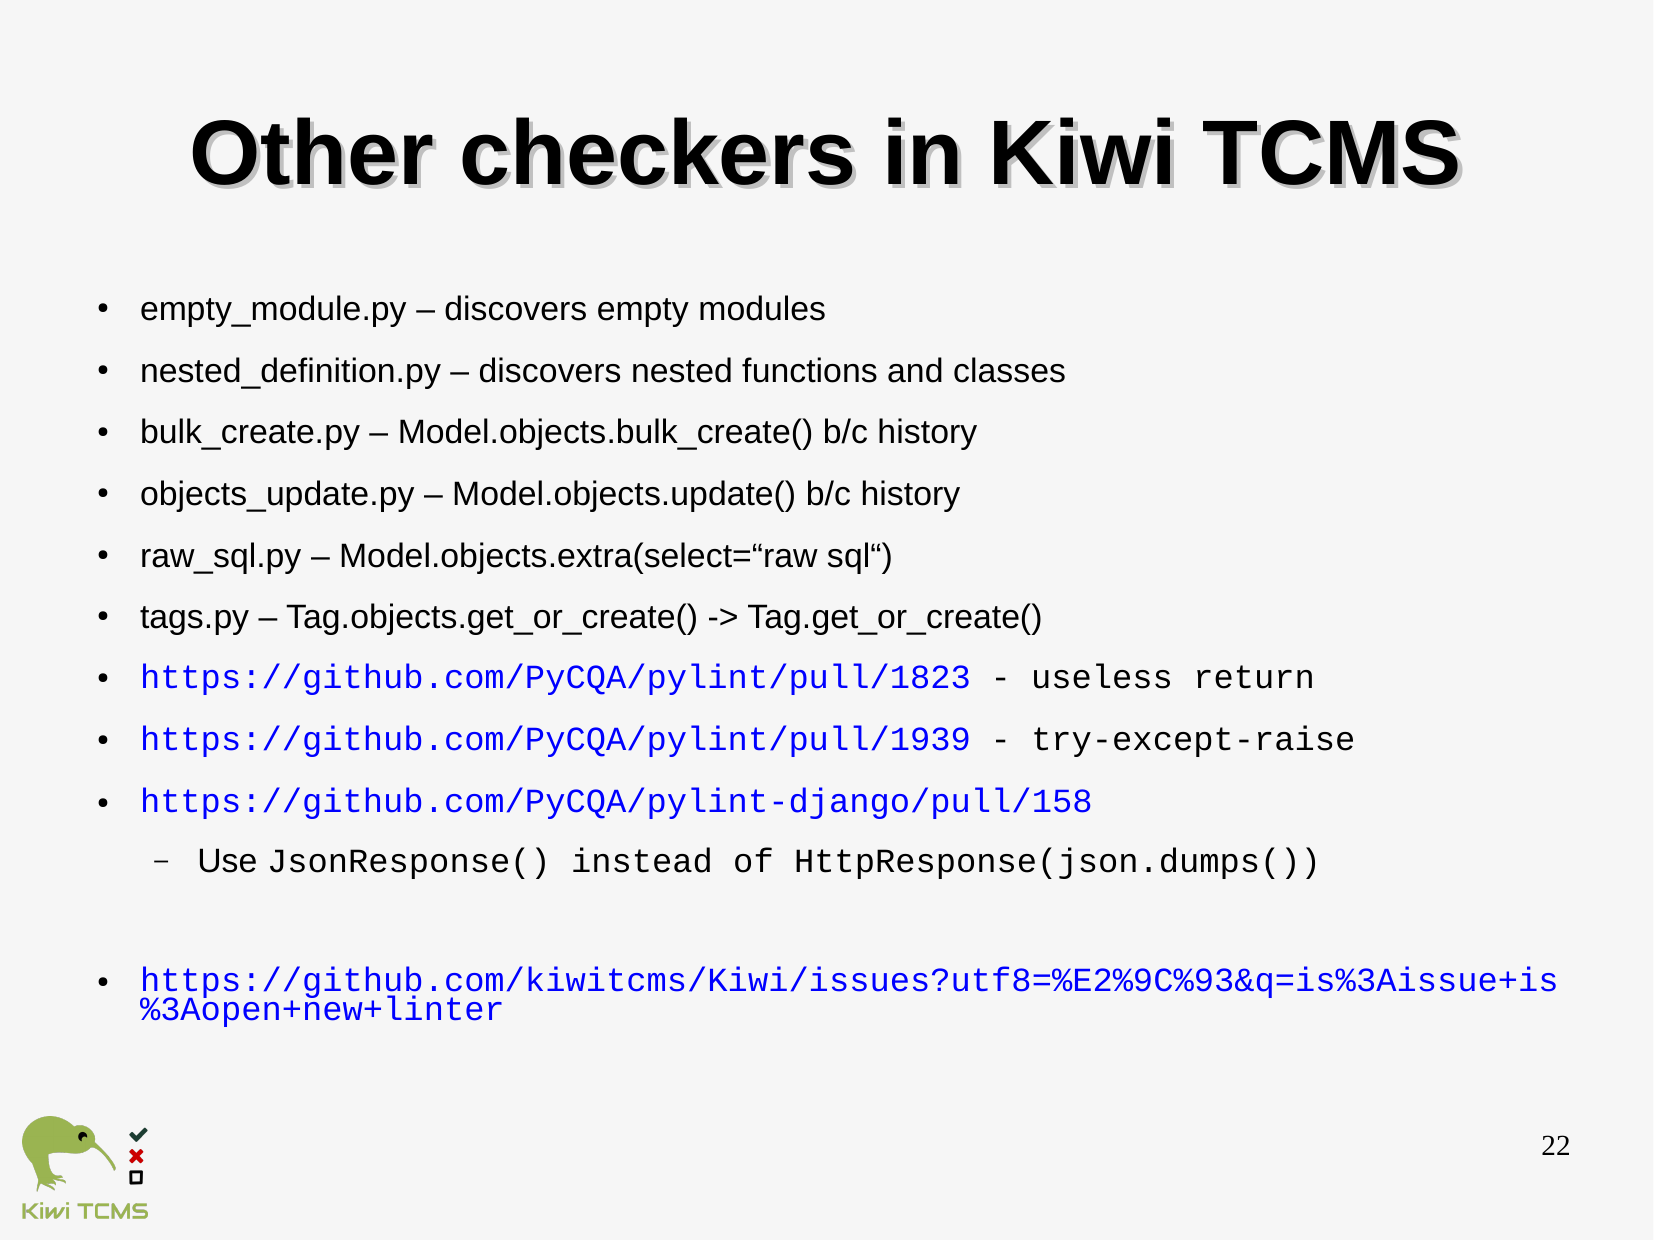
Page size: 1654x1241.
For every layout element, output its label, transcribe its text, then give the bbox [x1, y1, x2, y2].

picture [22, 1116, 148, 1219]
title Other checkers in Kiwi TCMS [82, 49, 1571, 257]
list empty_module.py – discovers empty modules nested_definition.py – discovers nested functions and classes bulk_create.py – Model.objects.bulk_create() b/c history objects_update.py – Model.objects.update() b/c history raw_sql.py – Model.objects.extra(select=“raw sql“) tags.py – Tag.objects.get_or_create() -> Tag.get_or_create() https://github.com/PyCQA/pylint/pull/1823 - useless return https://github.com/PyCQA/pylint/pull/1939 - try-except-raise https://github.com/PyCQA/pylint-django/pull/158 Use JsonResponse() instead of HttpResponse(json.dumps()) https://github.com/kiwitcms/Kiwi/issues?utf8=%E2%9C%93&q=is%3Aissue+is%3Aopen+new+linter [82, 290, 1571, 1010]
